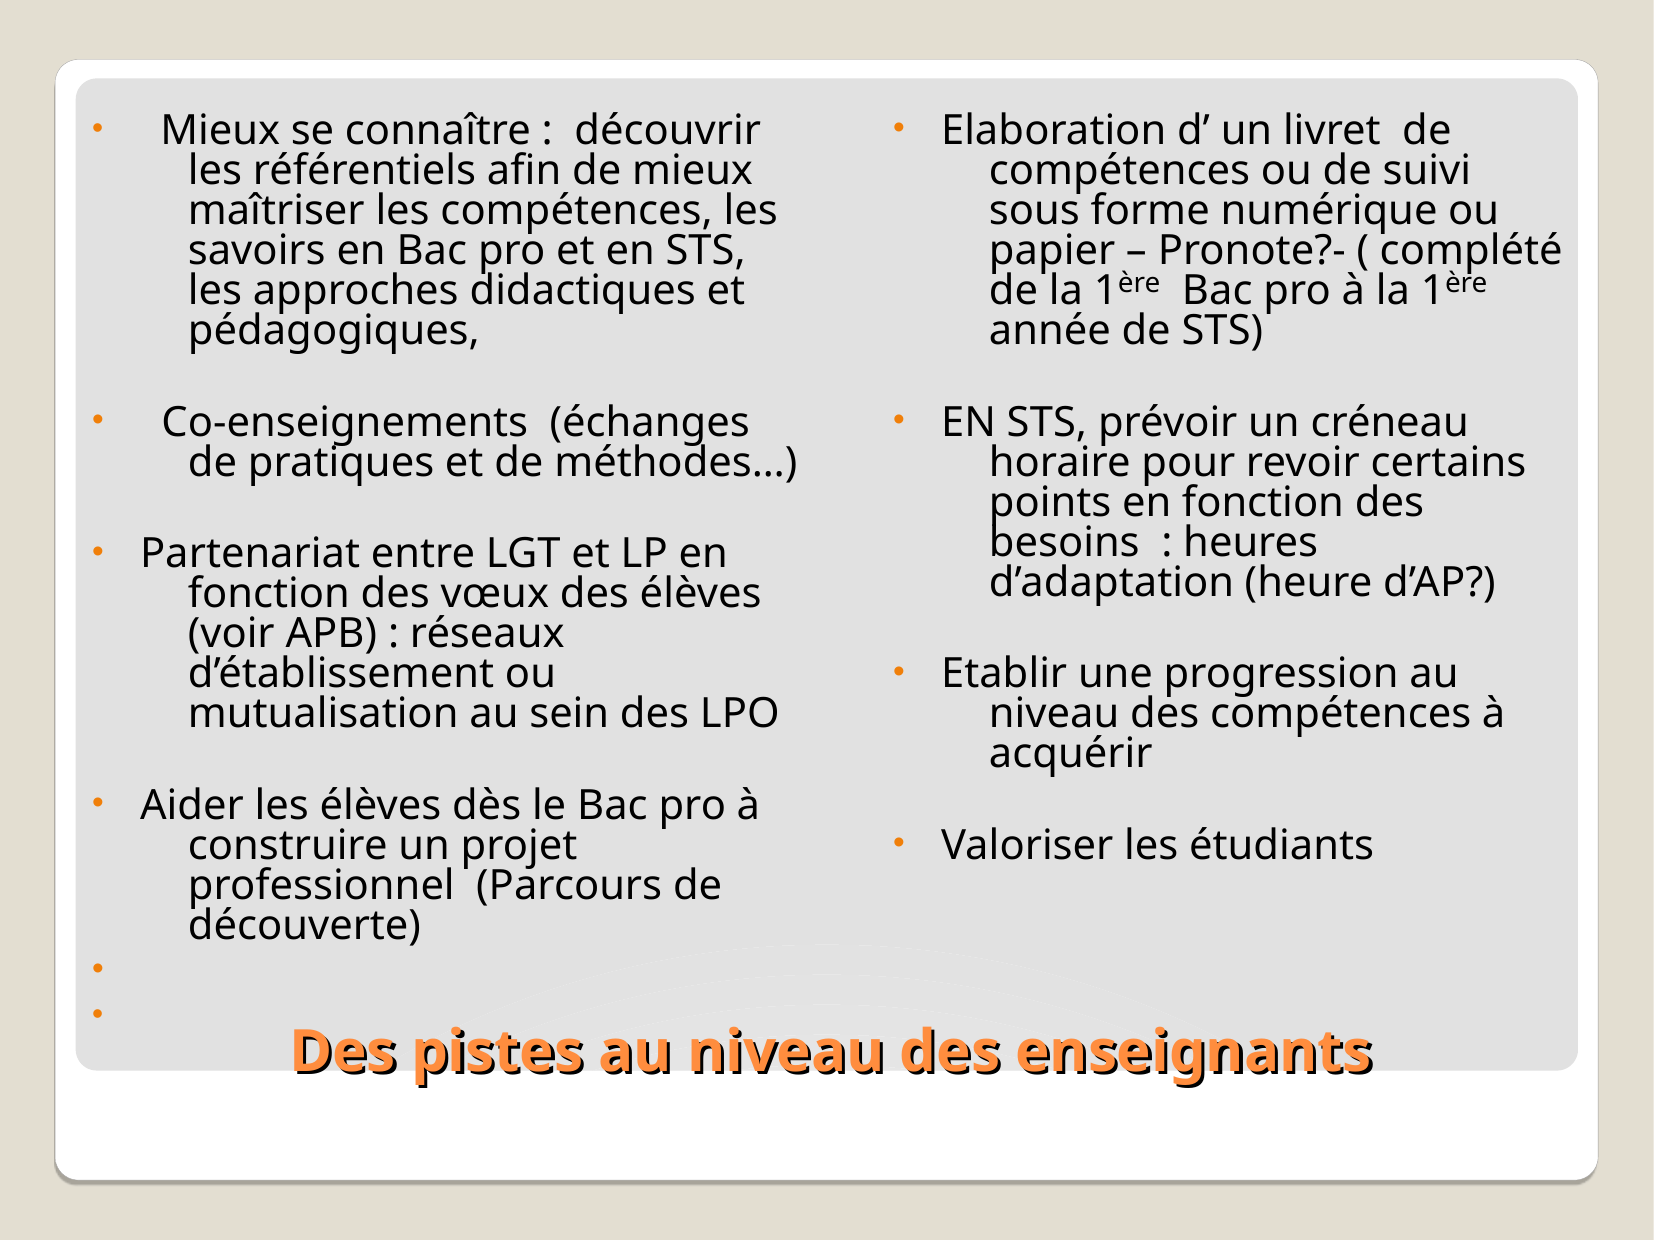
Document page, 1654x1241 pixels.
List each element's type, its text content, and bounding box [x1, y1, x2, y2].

list Elaboration d’ un livret de compétences ou de suivi sous forme numérique ou papier – Pronote?- ( complété de la 1ère Bac pro à la 1ère année de STS) EN STS, prévoir un créneau horaire pour revoir certains points en fonction des besoins : heures d’adaptation (heure d’AP?) Etablir une progression au niveau des compétences à acquérir Valoriser les étudiants [859, 95, 1583, 963]
list Mieux se connaître : découvrir les référentiels afin de mieux maîtriser les compétences, les savoirs en Bac pro et en STS, les approches didactiques et pédagogiques, Co-enseignements (échanges de pratiques et de méthodes…) Partenariat entre LGT et LP en fonction des vœux des élèves (voir APB) : réseaux d’établissement ou mutualisation au sein des LPO Aider les élèves dès le Bac pro à construire un projet professionnel (Parcours de découverte) [58, 95, 827, 1022]
title Des pistes au niveau des enseignants [90, 962, 1571, 1092]
